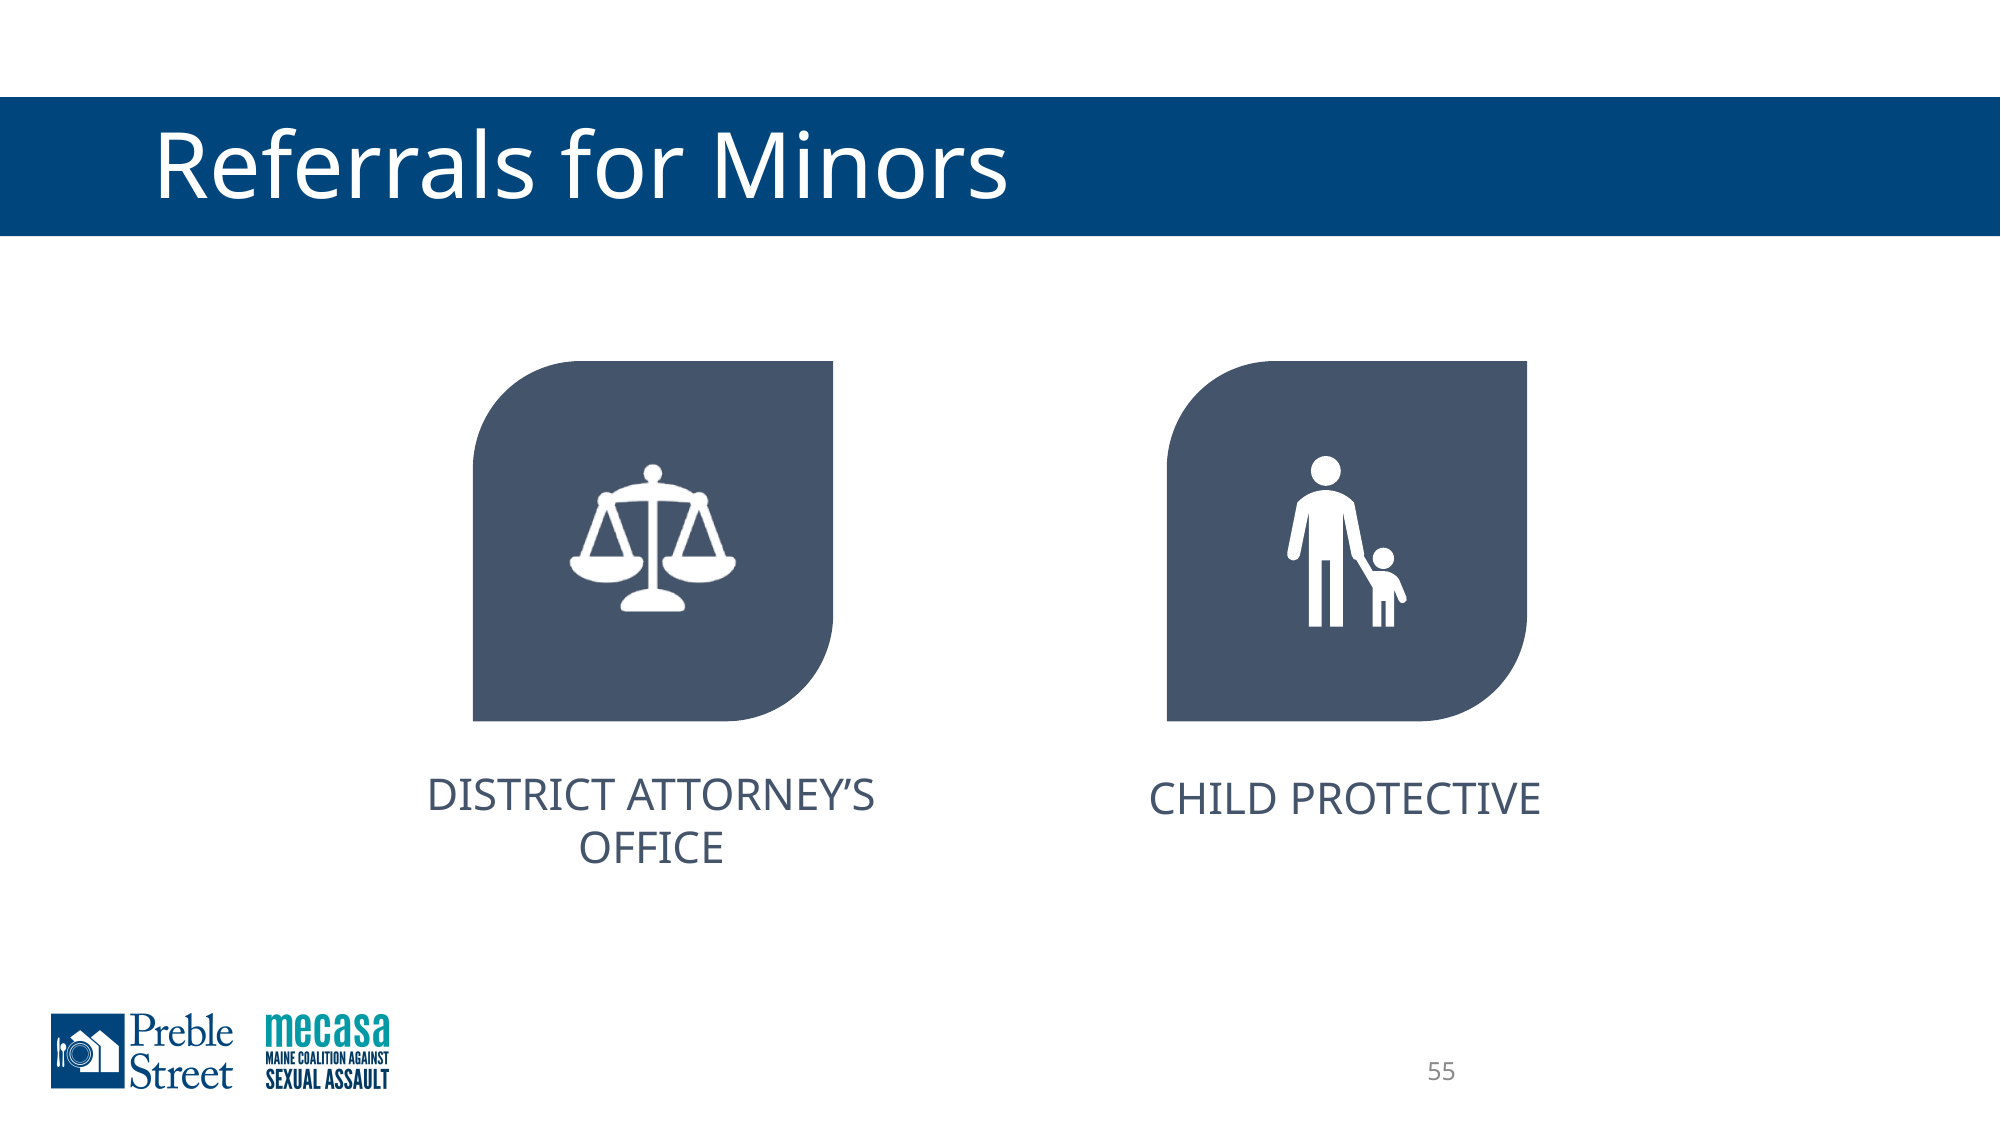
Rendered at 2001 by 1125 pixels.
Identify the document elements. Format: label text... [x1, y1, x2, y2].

text_box [1166, 361, 1528, 722]
text_box District Attorney’s office [356, 767, 947, 886]
text_box [472, 361, 834, 722]
title Referrals for Minors [137, 59, 1863, 278]
text_box Child protective [1050, 770, 1641, 889]
slide_number 55 [1412, 1042, 1863, 1103]
